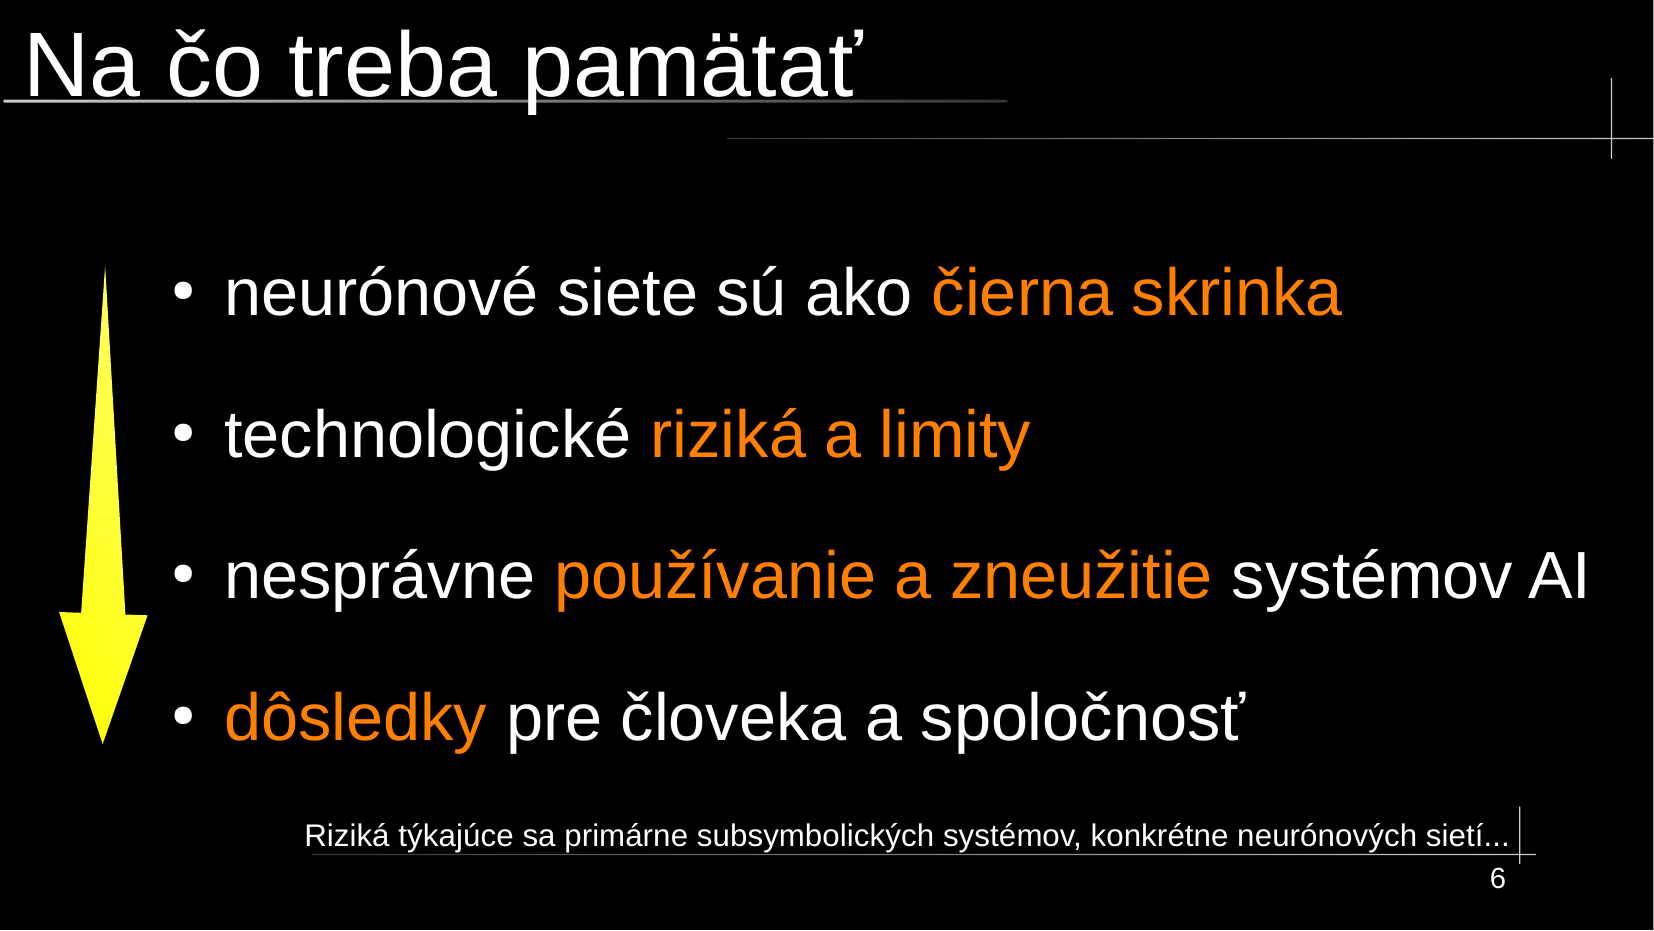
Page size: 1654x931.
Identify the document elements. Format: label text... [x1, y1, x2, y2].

list neurónové siete sú ako čierna skrinka technologické riziká a limity nesprávne používanie a zneužitie systémov AI dôsledky pre človeka a spoločnosť [153, 217, 1642, 758]
text_box [59, 265, 148, 745]
title Na čo treba pamätať [23, 11, 1589, 119]
title Riziká týkajúce sa primárne subsymbolických systémov, konkrétne neurónových sietí... [295, 803, 1512, 869]
